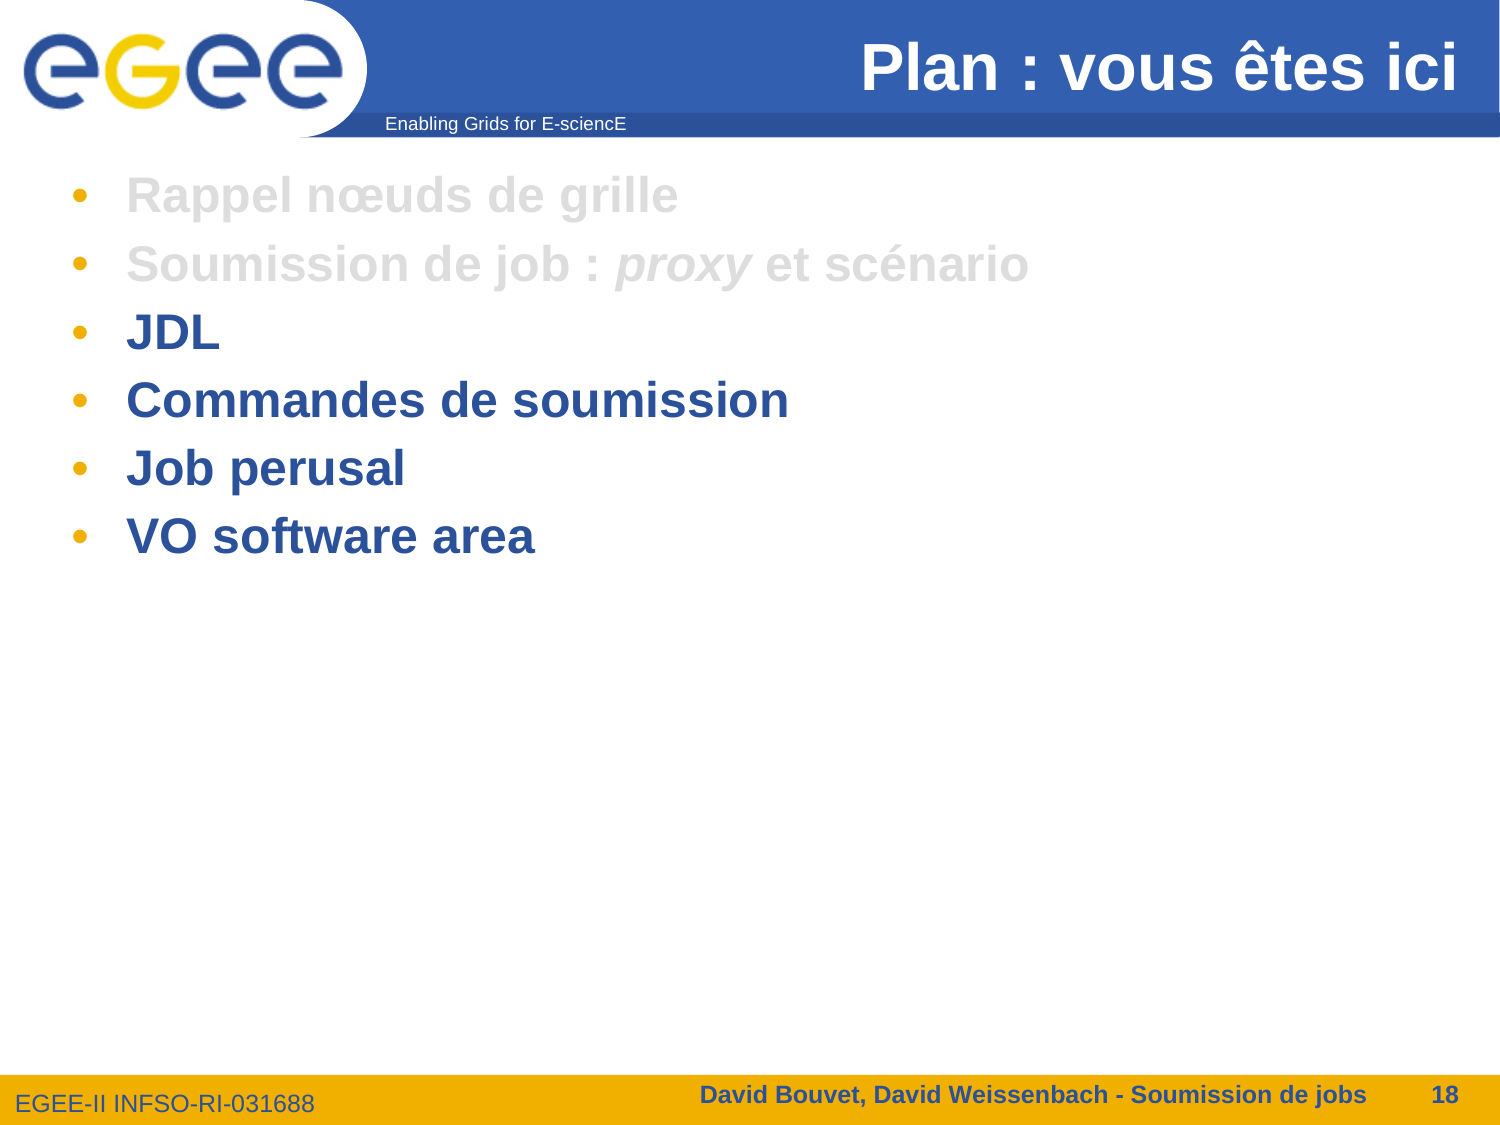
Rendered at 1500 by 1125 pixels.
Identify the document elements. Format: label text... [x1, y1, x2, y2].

picture [18, 30, 349, 112]
list Rappel nœuds de grille Soumission de job : proxy et scénario JDL Commandes de soumission Job perusal VO software area [56, 159, 1466, 1051]
title Plan : vous êtes ici [369, 10, 1475, 124]
